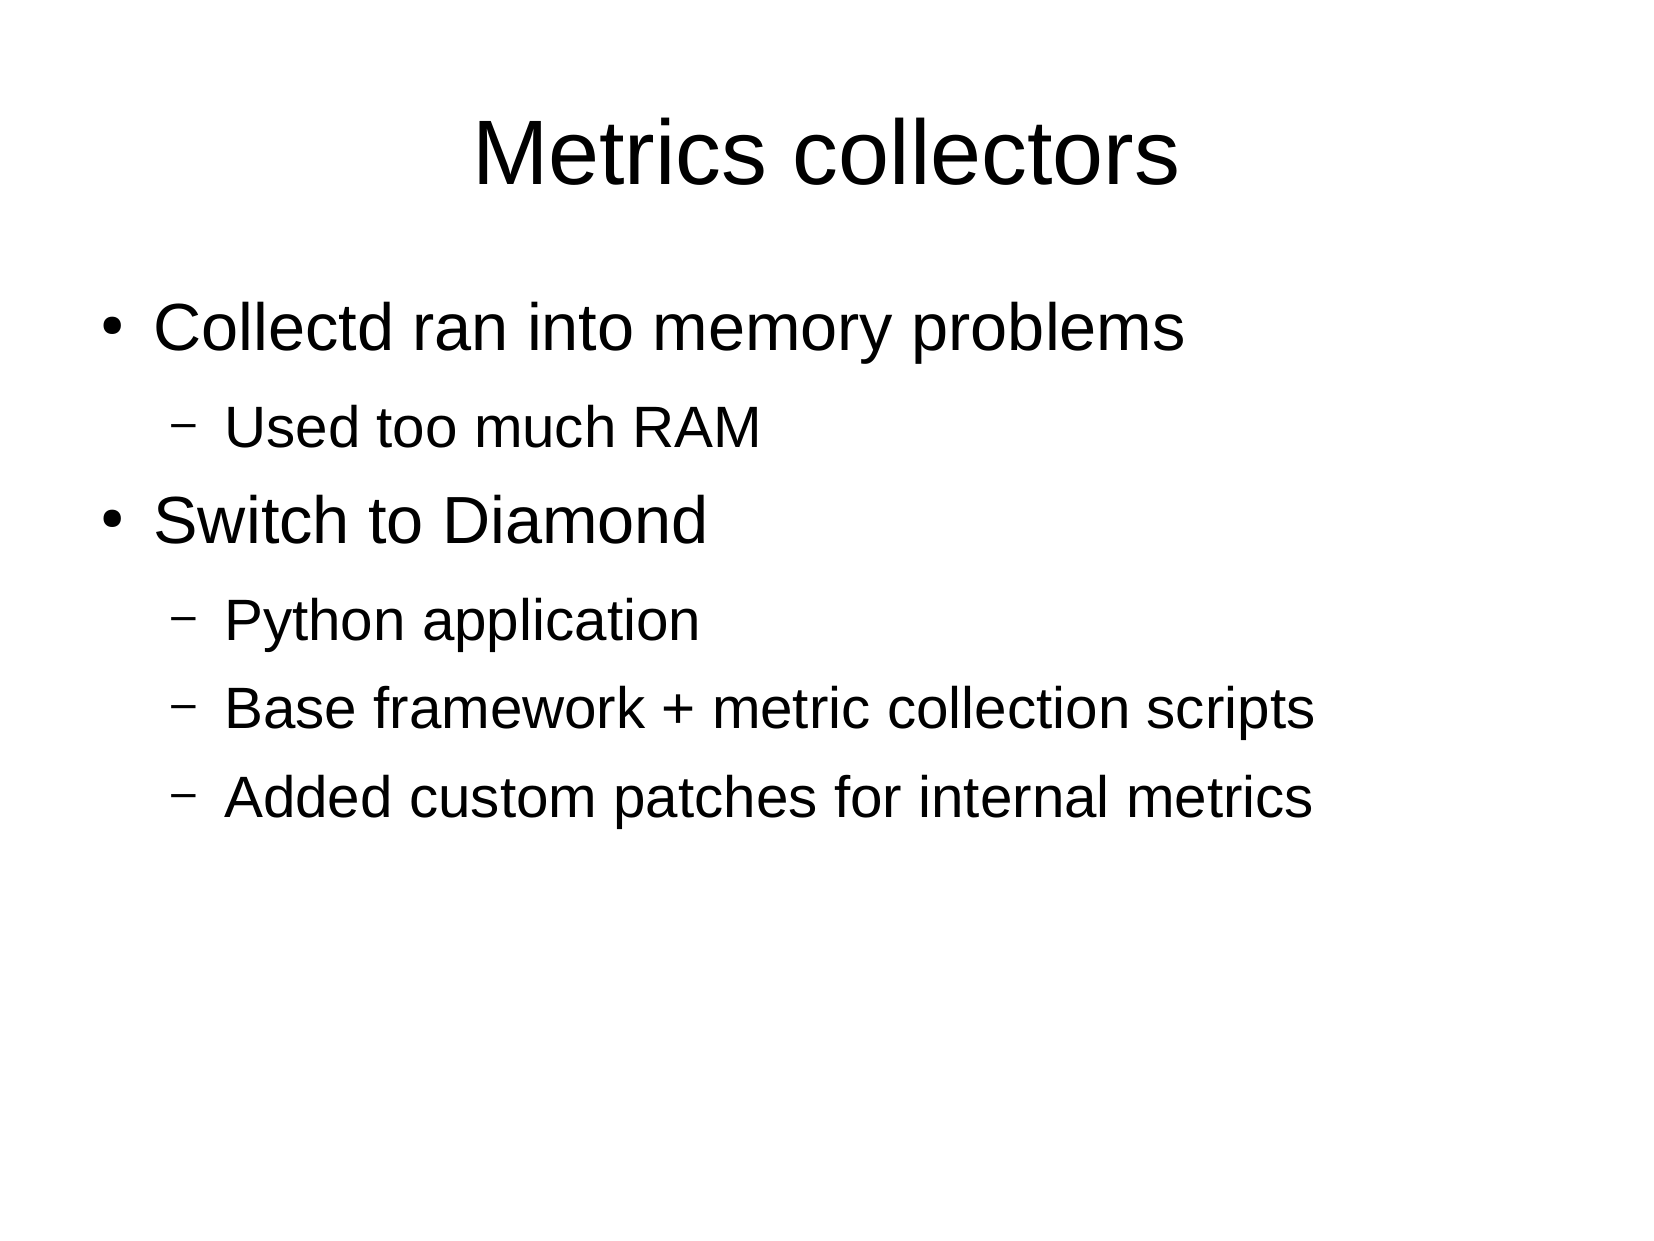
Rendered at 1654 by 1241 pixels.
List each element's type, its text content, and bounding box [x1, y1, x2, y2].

list Collectd ran into memory problems Used too much RAM Switch to Diamond Python application Base framework + metric collection scripts Added custom patches for internal metrics [82, 290, 1538, 1010]
title Metrics collectors [82, 49, 1571, 257]
